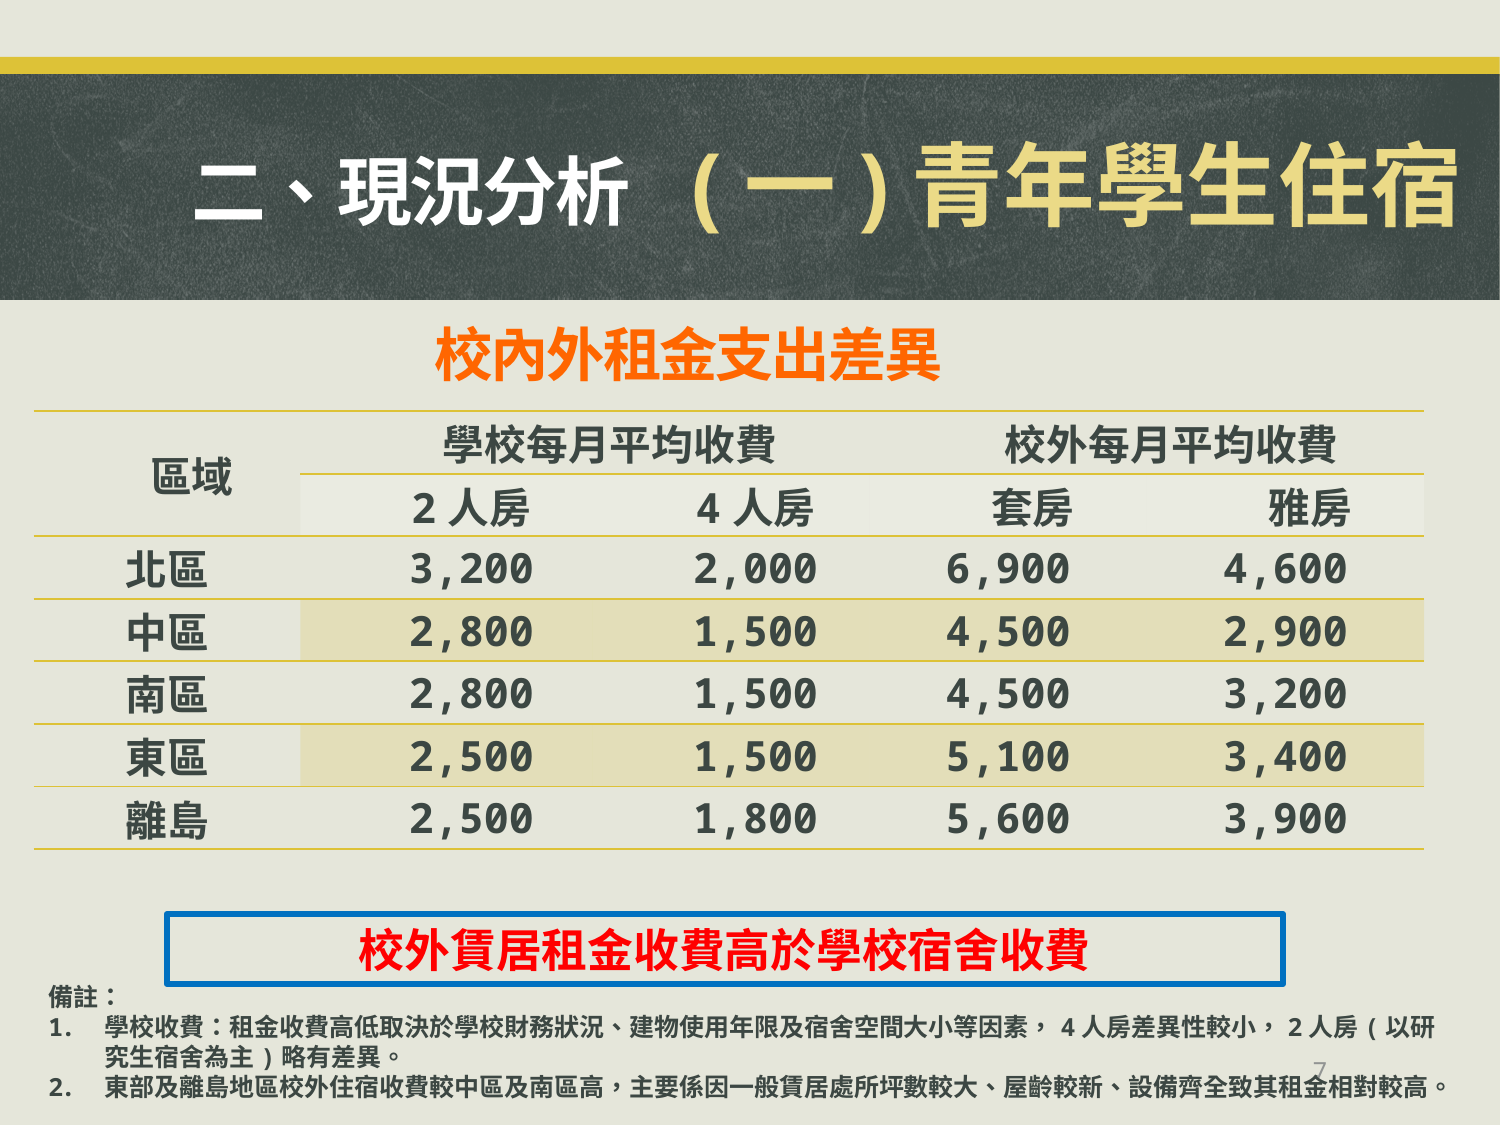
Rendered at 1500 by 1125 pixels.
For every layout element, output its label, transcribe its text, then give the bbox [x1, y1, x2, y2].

table_cell 5,600 [869, 787, 1147, 848]
text_box 備註： 學校收費：租金收費高低取決於學校財務狀況、建物使用年限及宿舍空間大小等因素，4人房差異性較小，2人房(以研究生宿舍為主)略有差異。 東部及離島地區校外住宿收費較中區及南區高，主要係因一般賃居處所坪數較大、屋齡較新、設備齊全致其租金相對較高。 [33, 974, 1467, 1110]
table_header 校外每月平均收費 [869, 412, 1424, 473]
table_cell 離島 [34, 787, 300, 848]
table_header 學校每月平均收費 [300, 412, 869, 473]
table_cell 3,400 [1147, 725, 1424, 786]
table_cell 1,500 [592, 725, 869, 786]
table_cell 北區 [34, 537, 300, 598]
table_cell 2,500 [300, 725, 592, 786]
table_cell 雅房 [1147, 475, 1424, 535]
table_cell 南區 [34, 662, 300, 723]
table_cell 4,500 [869, 600, 1147, 660]
table_cell 5,100 [869, 725, 1147, 786]
text_box 校外賃居租金收費高於學校宿舍收費 [166, 914, 1283, 984]
table_cell 中區 [34, 600, 300, 660]
table_cell 3,200 [300, 537, 592, 598]
table_cell 1,500 [592, 600, 869, 660]
table_cell 2,900 [1147, 600, 1424, 660]
table_cell 3,200 [1147, 662, 1424, 723]
table_cell 4人房 [592, 475, 869, 535]
table_cell 4,500 [869, 662, 1147, 723]
table_cell 6,900 [869, 537, 1147, 598]
table_cell 3,900 [1147, 787, 1424, 848]
table_cell 1,500 [592, 662, 869, 723]
table_cell 2,800 [300, 662, 592, 723]
table_cell 2,500 [300, 787, 592, 848]
title 二、現況分析 (一)青年學生住宿 [0, 76, 1500, 300]
table_cell 2人房 [300, 475, 592, 535]
table_cell 1,800 [592, 787, 869, 848]
table_cell 2,000 [592, 537, 869, 598]
table_cell 套房 [869, 475, 1147, 535]
table_cell 2,800 [300, 600, 592, 660]
text_box 校內外租金支出差異 [419, 315, 958, 397]
table_header 區域 [34, 412, 300, 535]
table_cell 4,600 [1147, 537, 1424, 598]
table_cell 東區 [34, 725, 300, 786]
